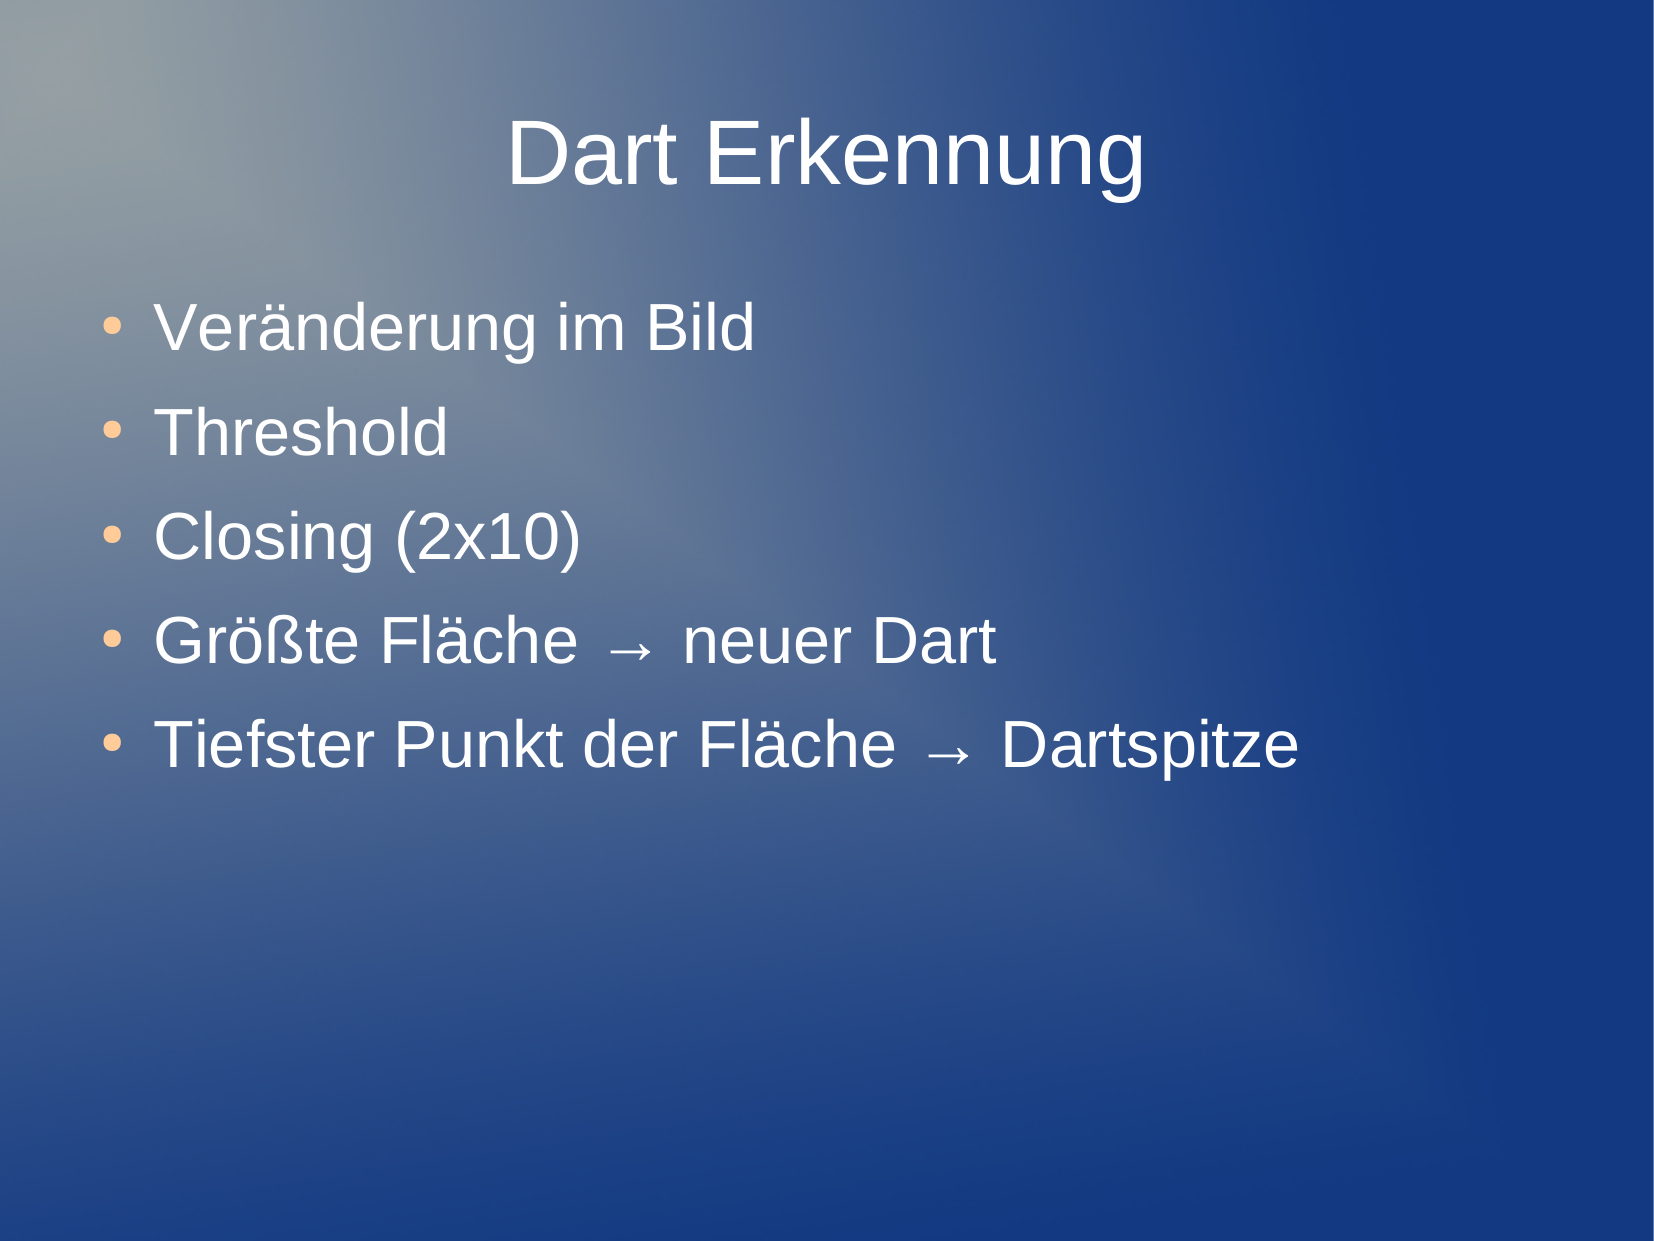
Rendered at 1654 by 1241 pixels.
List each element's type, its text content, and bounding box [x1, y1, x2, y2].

list Veränderung im Bild Threshold Closing (2x10) Größte Fläche → neuer Dart Tiefster Punkt der Fläche → Dartspitze [82, 290, 1571, 1094]
title Dart Erkennung [82, 56, 1571, 250]
picture [0, 0, 1654, 1241]
